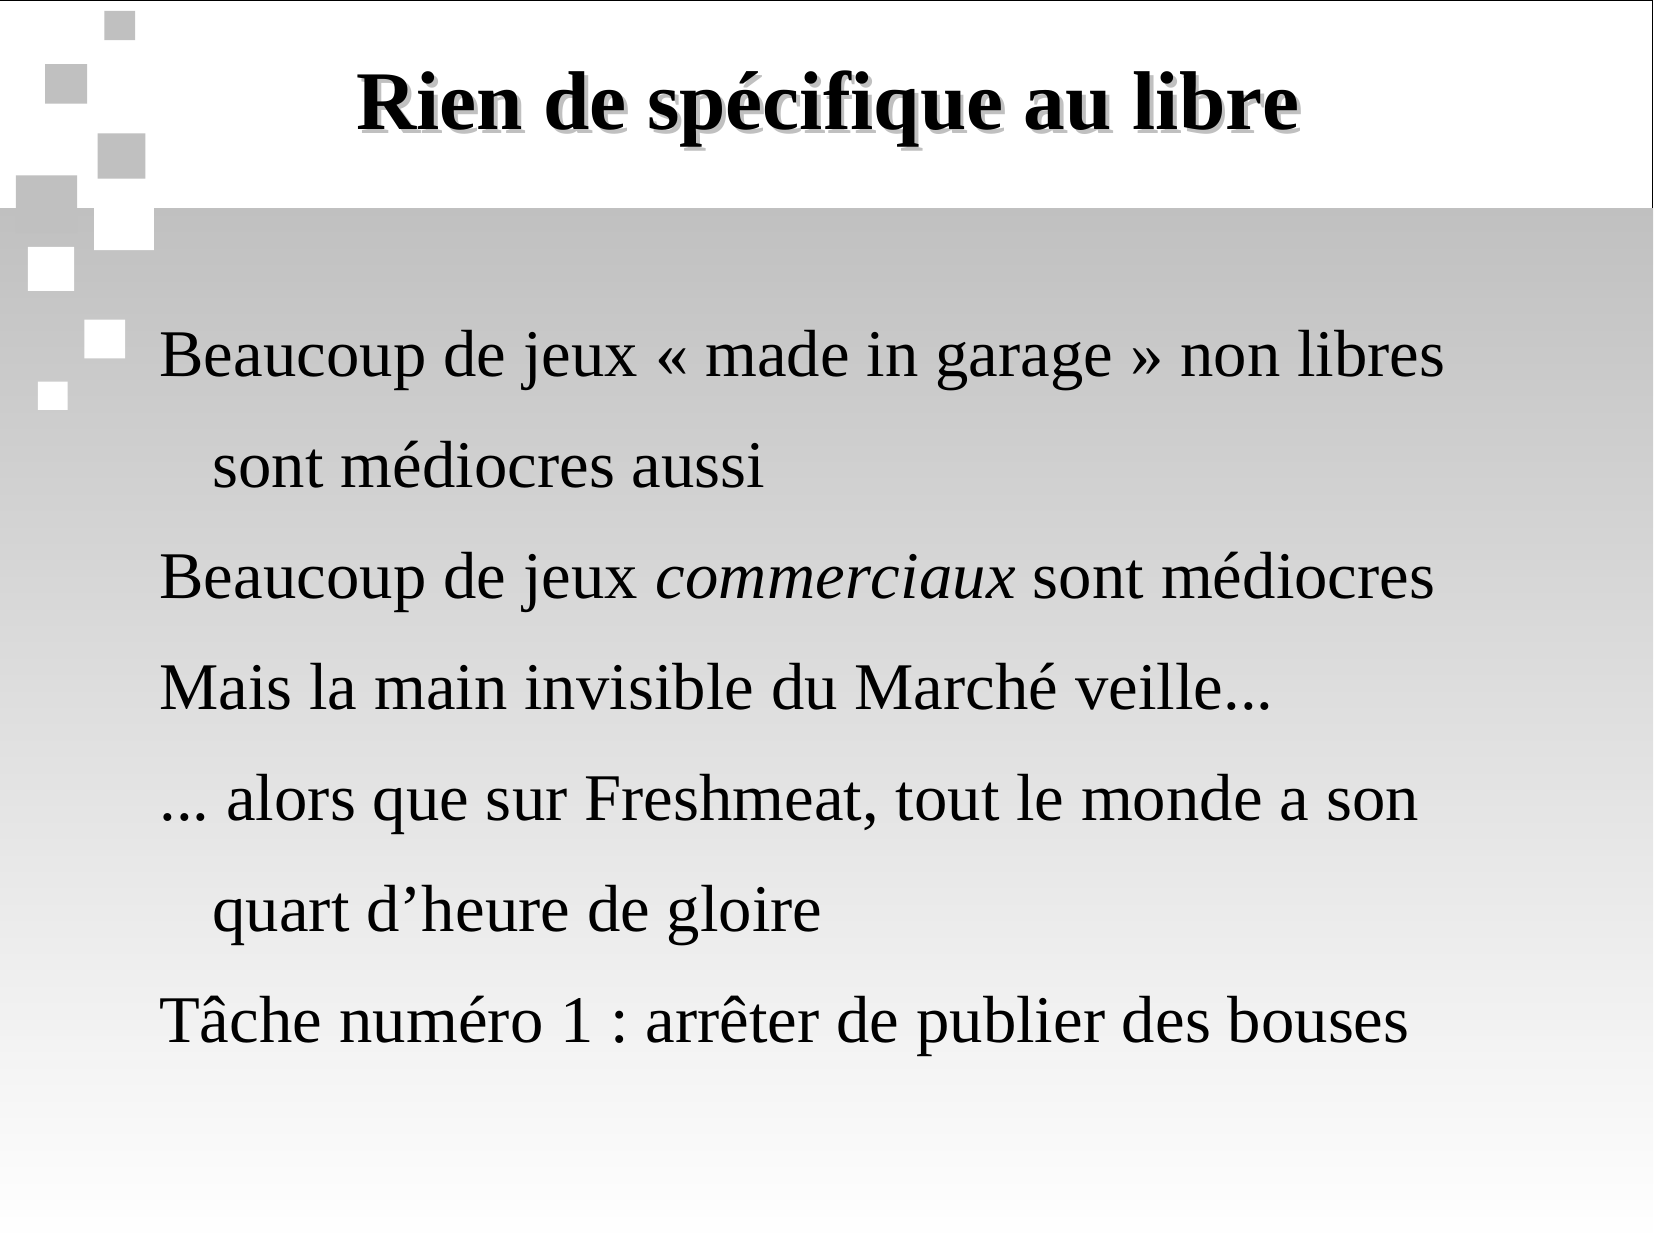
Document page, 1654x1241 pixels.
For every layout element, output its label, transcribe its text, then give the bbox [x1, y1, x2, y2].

title Rien de spécifique au libre [90, 0, 1567, 204]
list Beaucoup de jeux « made in garage » non libres sont médiocres aussi Beaucoup de jeux commerciaux sont médiocres Mais la main invisible du Marché veille... ... alors que sur Freshmeat, tout le monde a son quart d’heure de gloire Tâche numéro 1 : arrêter de publier des bouses [141, 279, 1532, 1183]
